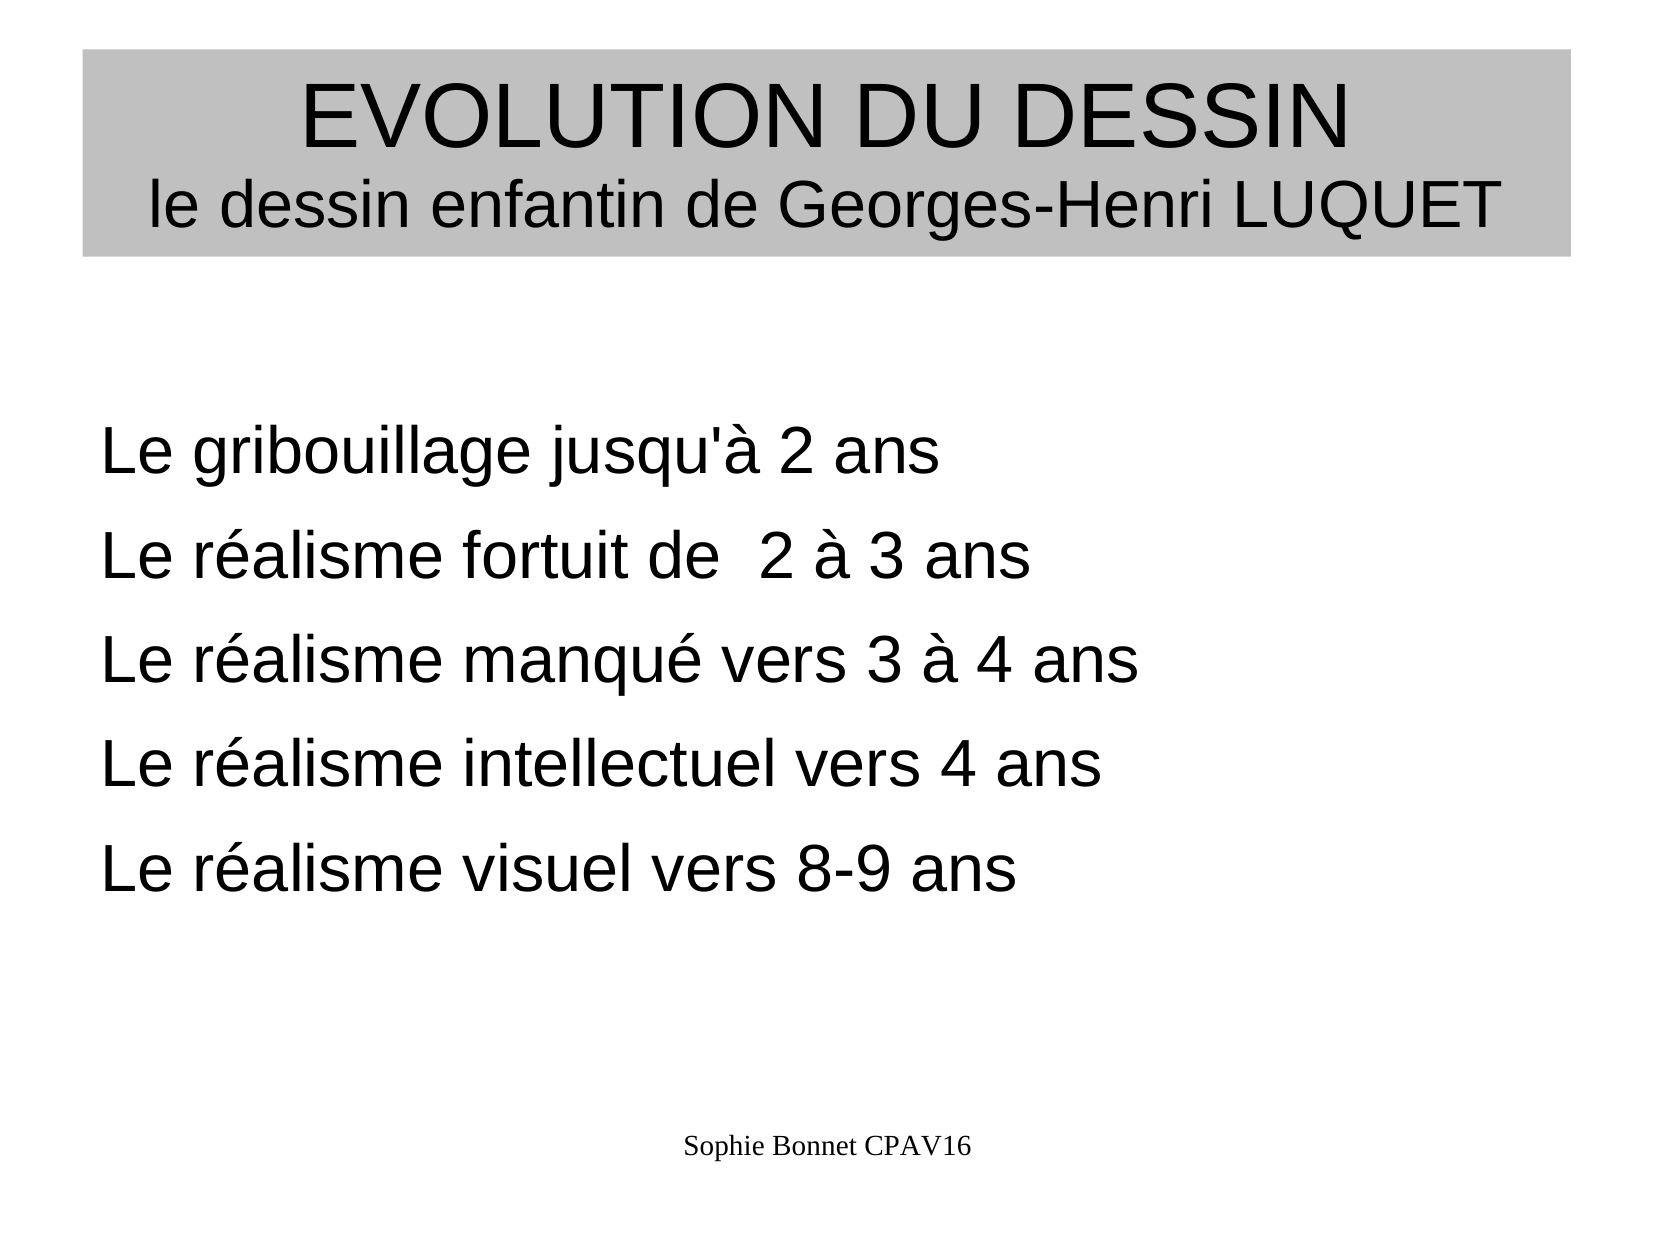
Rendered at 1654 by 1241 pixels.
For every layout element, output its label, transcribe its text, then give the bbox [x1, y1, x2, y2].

list Le gribouillage jusqu'à 2 ans Le réalisme fortuit de 2 à 3 ans Le réalisme manqué vers 3 à 4 ans Le réalisme intellectuel vers 4 ans Le réalisme visuel vers 8-9 ans [82, 413, 1571, 975]
title EVOLUTION DU DESSIN le dessin enfantin de Georges-Henri LUQUET [82, 49, 1571, 257]
